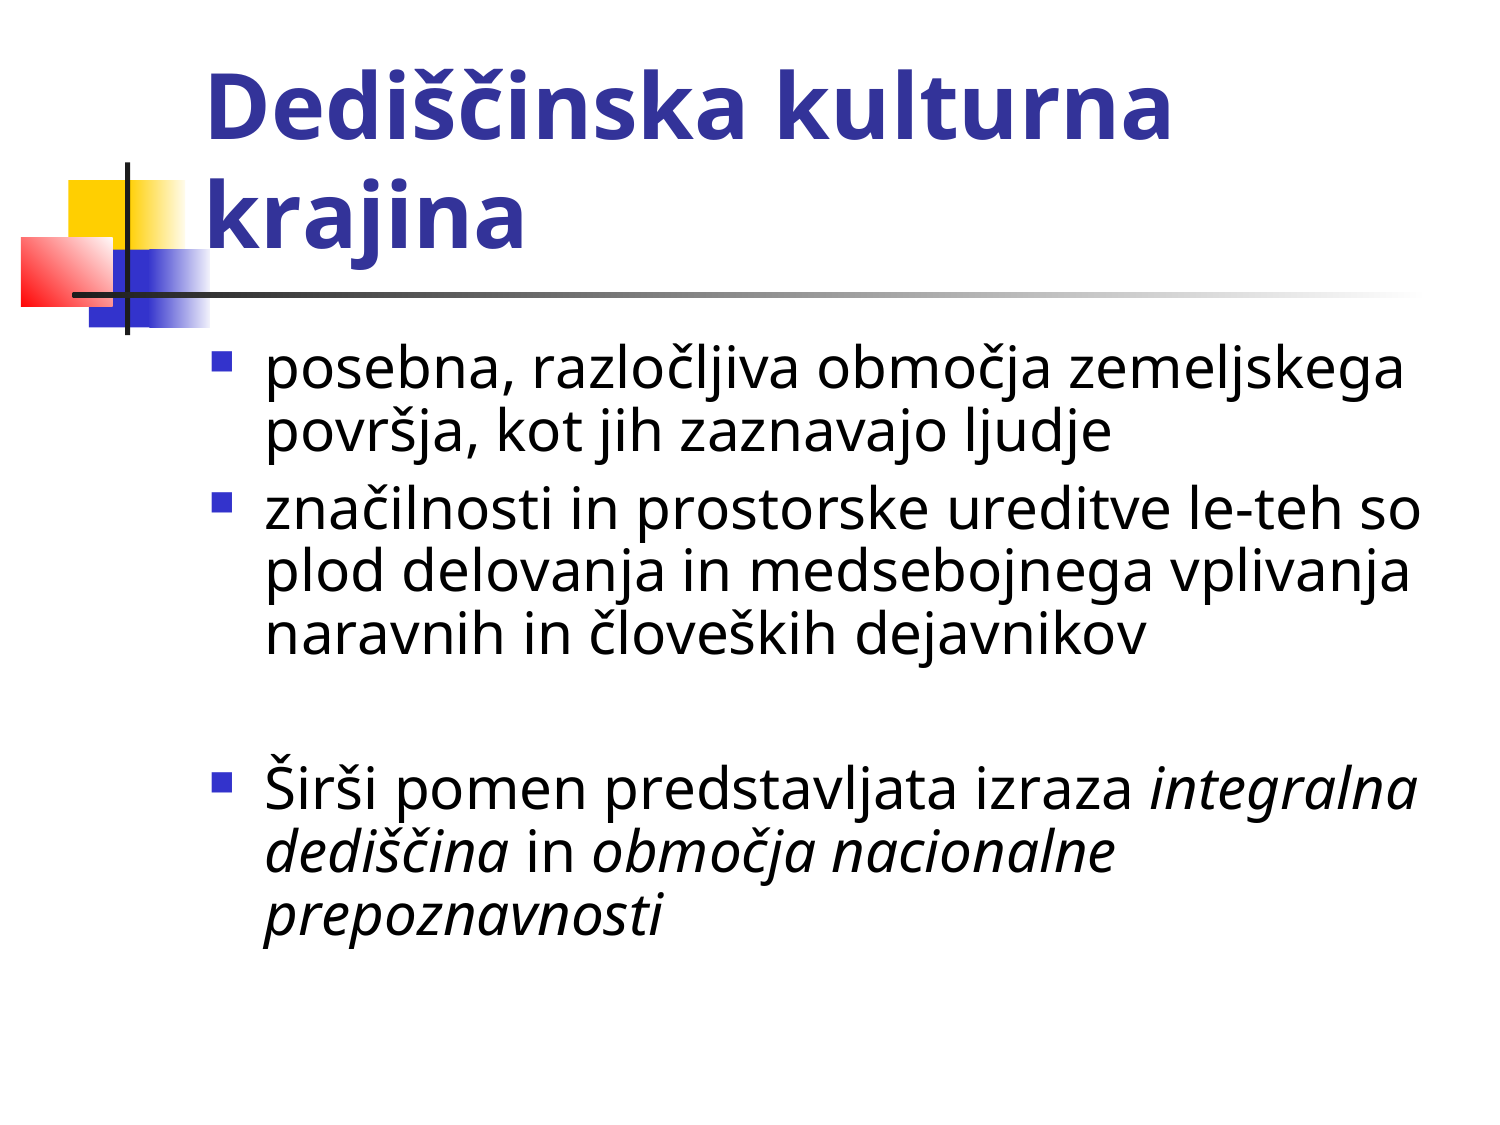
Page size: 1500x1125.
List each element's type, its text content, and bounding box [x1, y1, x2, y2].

title Dediščinska kulturna krajina [188, 35, 1468, 276]
list posebna, razločljiva območja zemeljskega površja, kot jih zaznavajo ljudje značilnosti in prostorske ureditve le-teh so plod delovanja in medsebojnega vplivanja naravnih in človeških dejavnikov Širši pomen predstavljata izraza integralna dediščina in območja nacionalne prepoznavnosti [193, 331, 1469, 1007]
